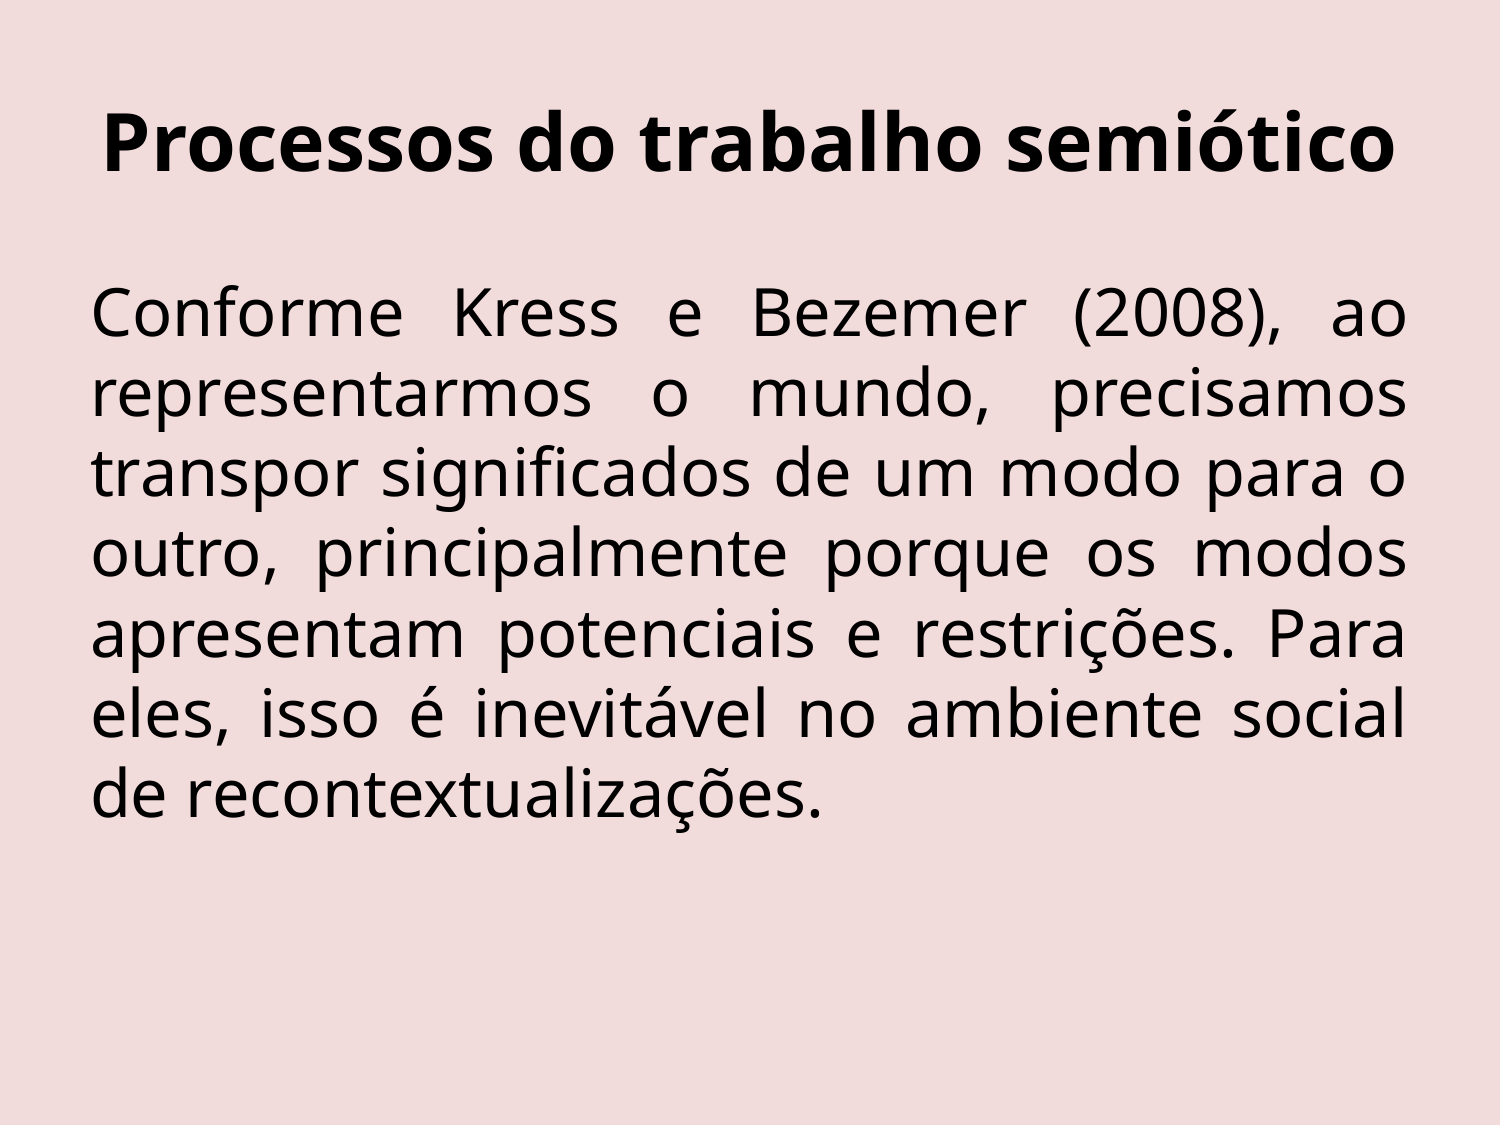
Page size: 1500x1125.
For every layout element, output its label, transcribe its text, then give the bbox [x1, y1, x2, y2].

title Processos do trabalho semiótico [75, 45, 1425, 233]
list Conforme Kress e Bezemer (2008), ao representarmos o mundo, precisamos transpor significados de um modo para o outro, principalmente porque os modos apresentam potenciais e restrições. Para eles, isso é inevitável no ambiente social de recontextualizações. [75, 262, 1425, 1005]
